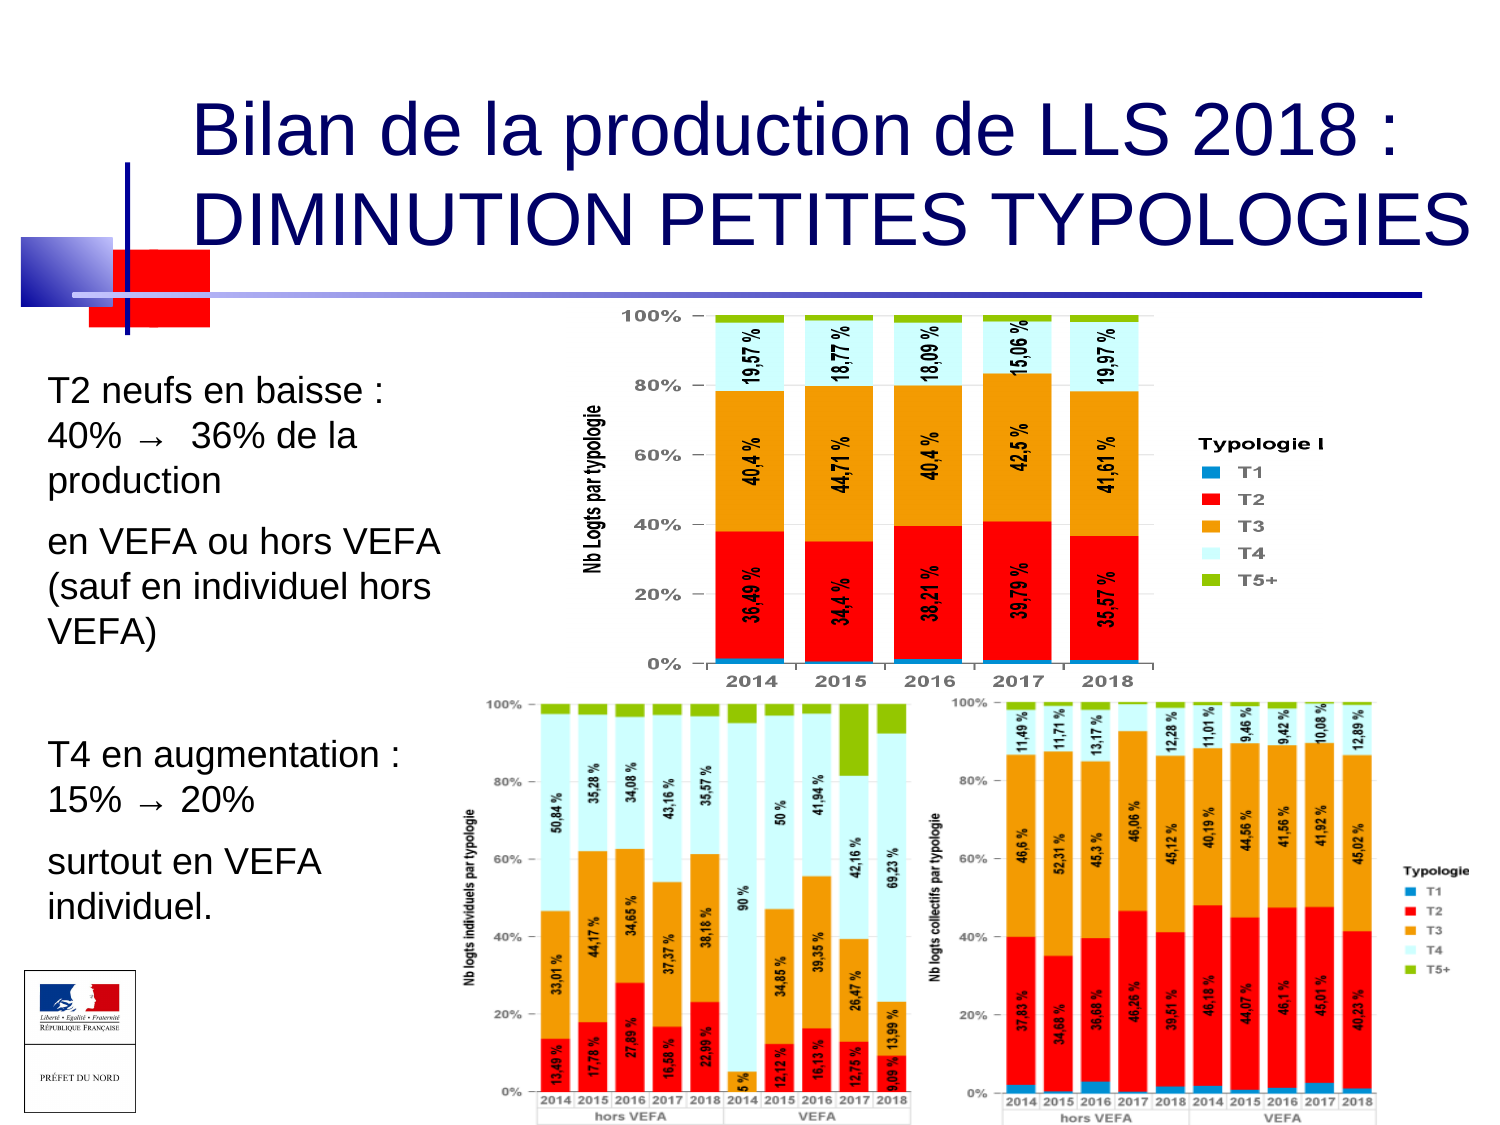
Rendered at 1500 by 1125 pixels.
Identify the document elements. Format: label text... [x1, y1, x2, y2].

title Bilan de la production de LLS 2018 : DIMINUTION PETITES TYPOLOGIES [177, 28, 1500, 314]
picture [459, 298, 1469, 1125]
list T2 neufs en baisse : 40% → 36% de la production en VEFA ou hors VEFA (sauf en individuel hors VEFA) T4 en augmentation : 15% → 20% surtout en VEFA individuel. [0, 358, 485, 981]
picture [24, 981, 136, 1113]
